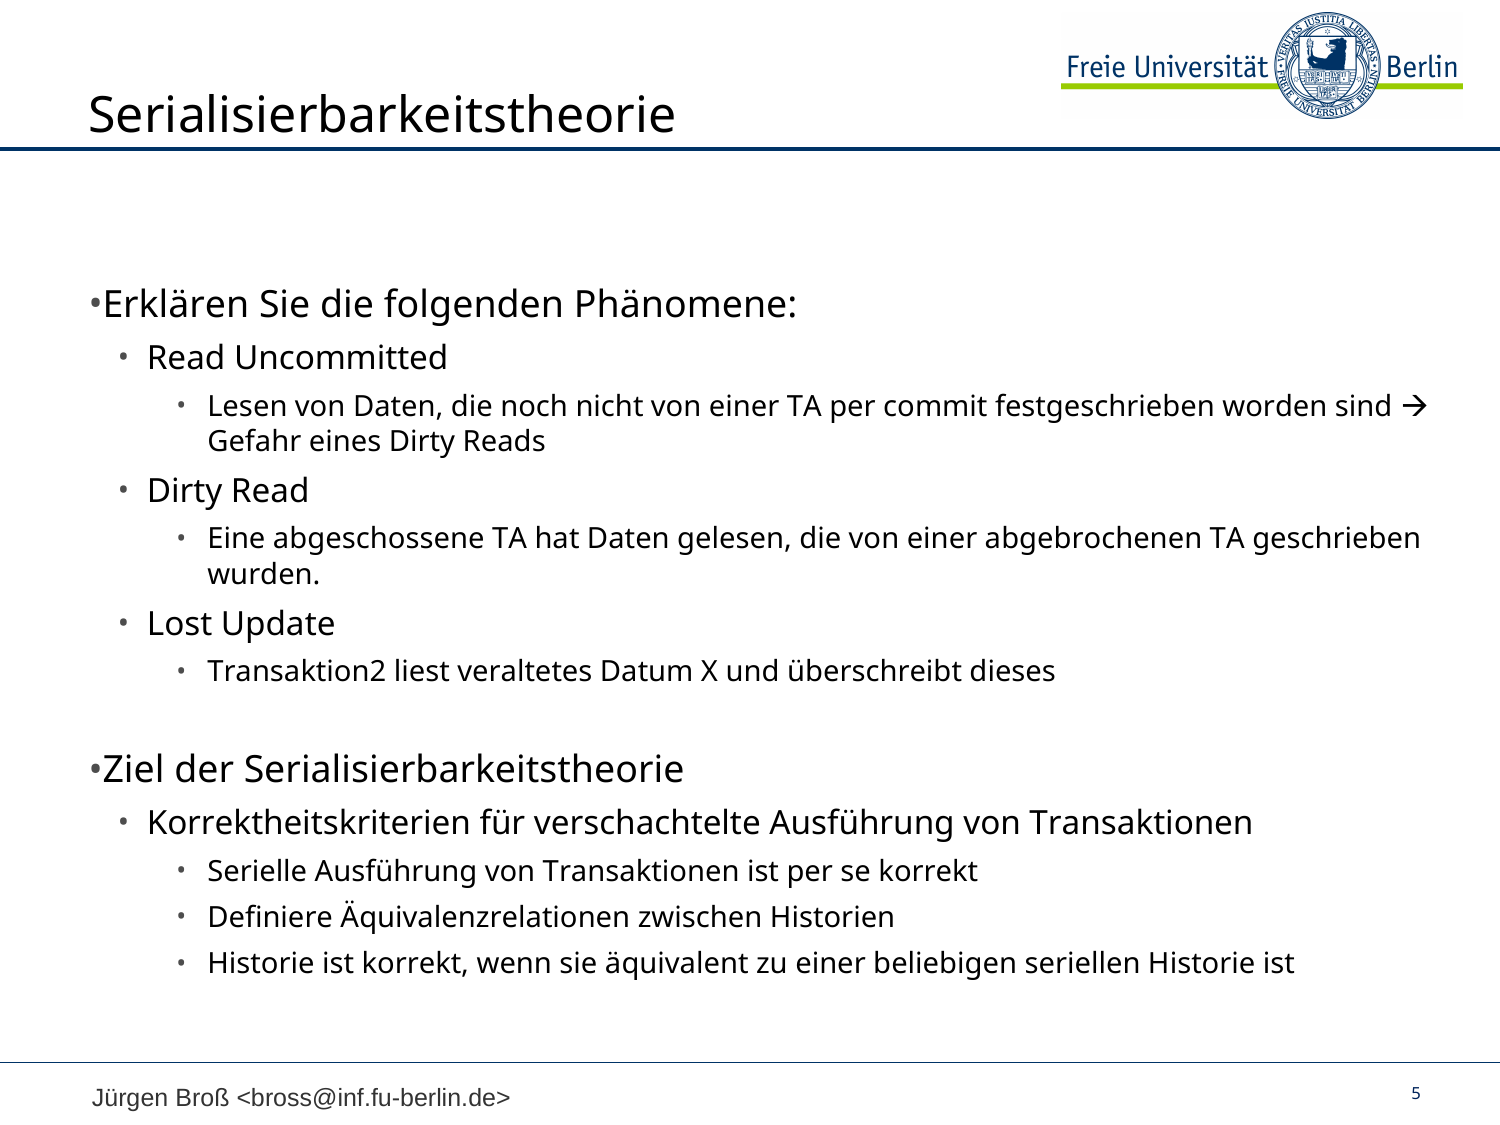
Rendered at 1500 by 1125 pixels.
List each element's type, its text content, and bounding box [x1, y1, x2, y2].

picture [1061, 12, 1463, 119]
list Erklären Sie die folgenden Phänomene: Read Uncommitted Lesen von Daten, die noch nicht von einer TA per commit festgeschrieben worden sind  Gefahr eines Dirty Reads Dirty Read Eine abgeschossene TA hat Daten gelesen, die von einer abgebrochenen TA geschrieben wurden. Lost Update Transaktion2 liest veraltetes Datum X und überschreibt dieses Ziel der Serialisierbarkeitstheorie Korrektheitskriterien für verschachtelte Ausführung von Transaktionen Serielle Ausführung von Transaktionen ist per se korrekt Definiere Äquivalenzrelationen zwischen Historien Historie ist korrekt, wenn sie äquivalent zu einer beliebigen seriellen Historie ist [88, 278, 1459, 1037]
title Serialisierbarkeitstheorie [88, 87, 1275, 143]
